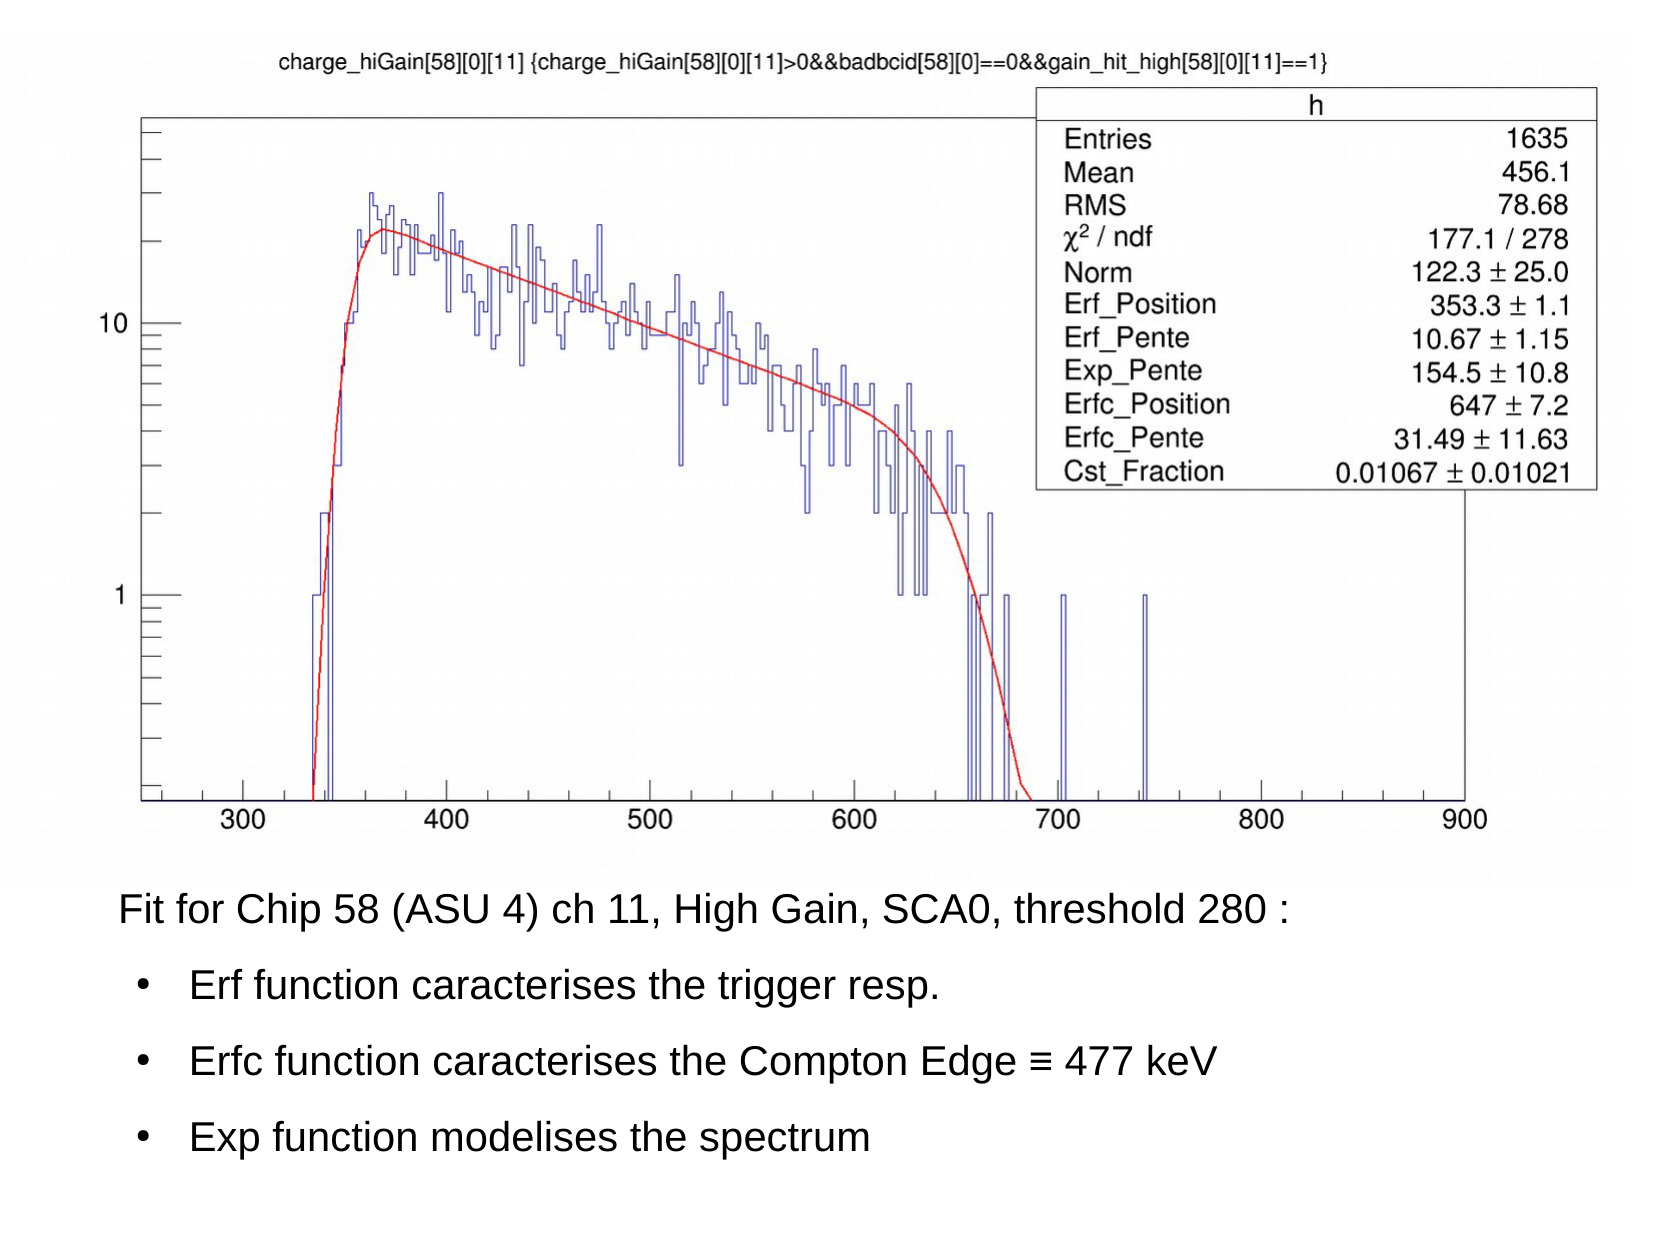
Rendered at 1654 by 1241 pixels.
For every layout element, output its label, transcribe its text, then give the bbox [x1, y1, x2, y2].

picture [0, 32, 1630, 886]
list Fit for Chip 58 (ASU 4) ch 11, High Gain, SCA0, threshold 280 : Erf function caracterises the trigger resp. Erfc function caracterises the Compton Edge ≡ 477 keV Exp function modelises the spectrum [118, 886, 1512, 1205]
